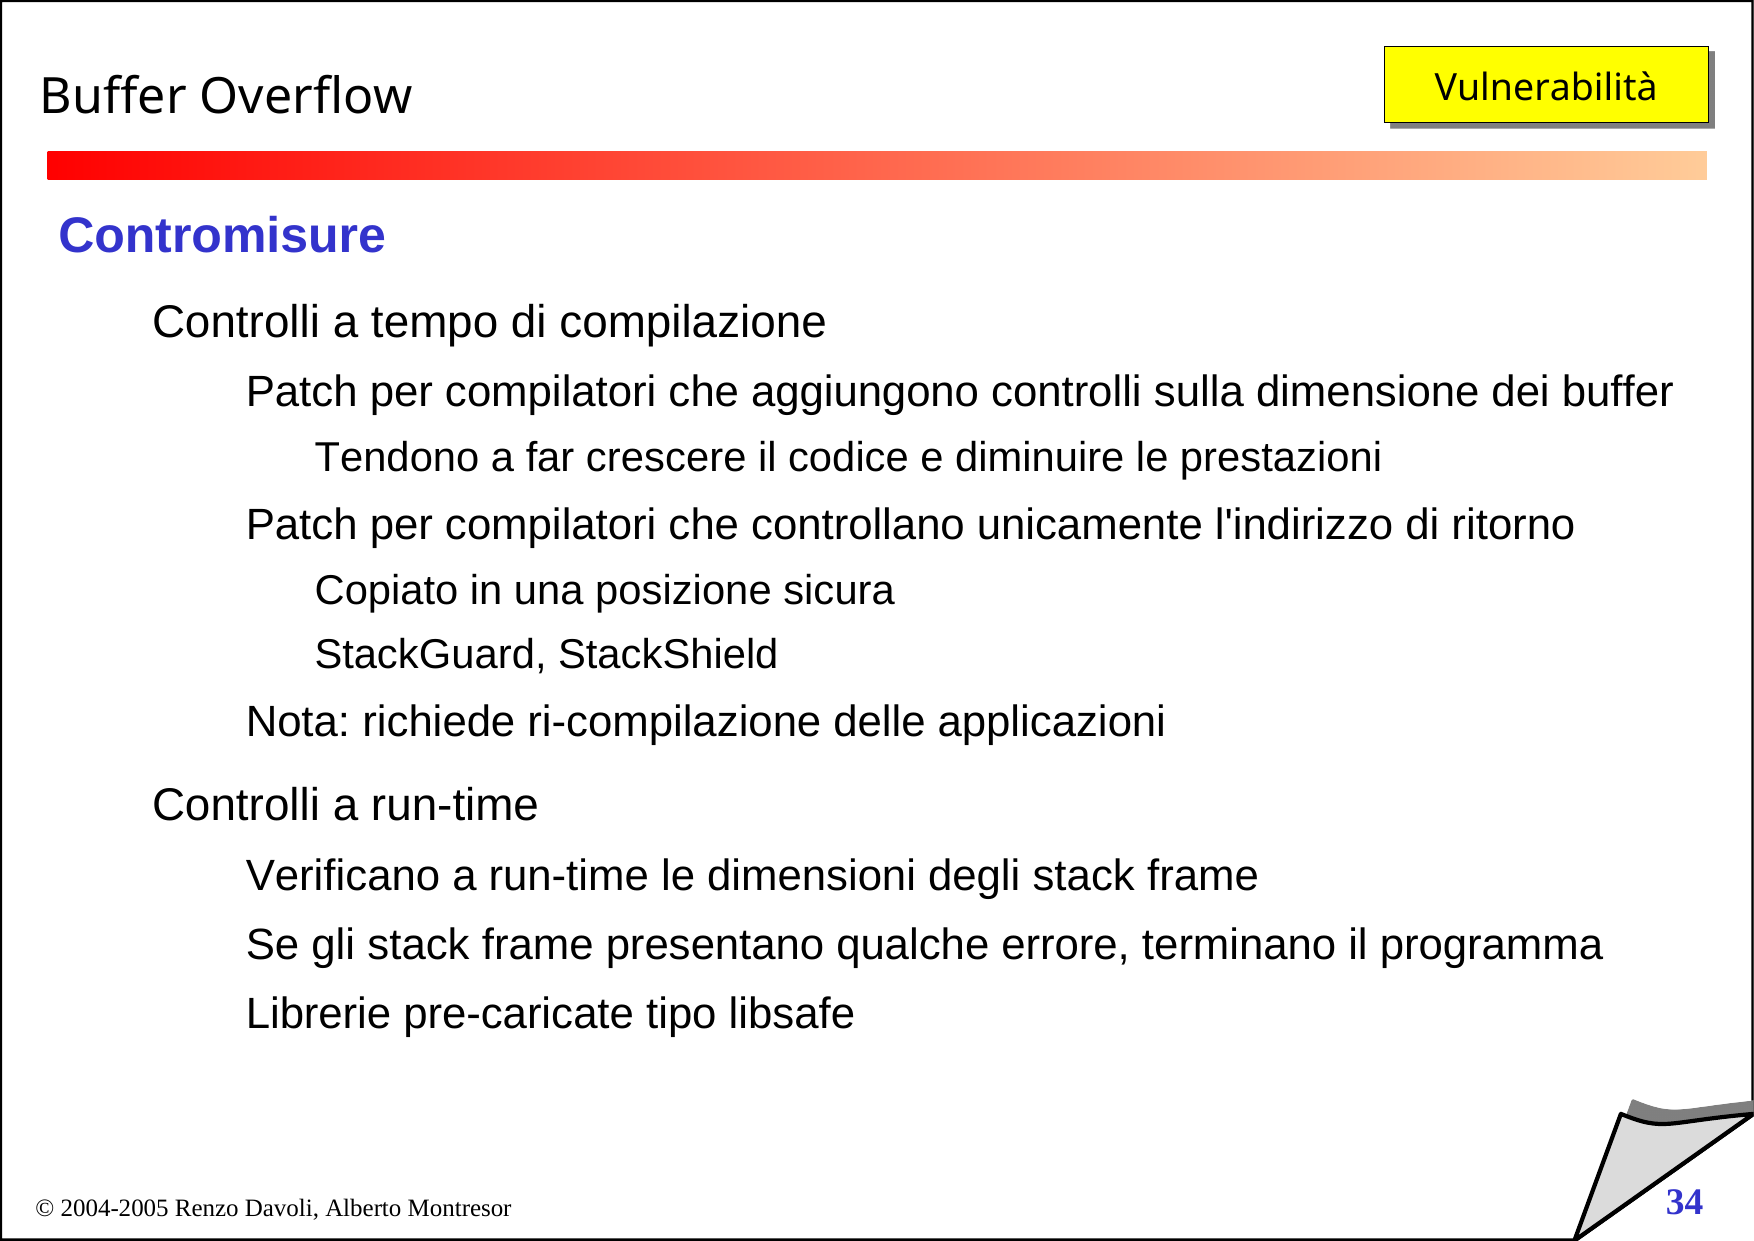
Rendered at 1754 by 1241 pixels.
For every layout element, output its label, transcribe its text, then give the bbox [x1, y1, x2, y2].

list Contromisure Controlli a tempo di compilazione Patch per compilatori che aggiungono controlli sulla dimensione dei buffer Tendono a far crescere il codice e diminuire le prestazioni Patch per compilatori che controllano unicamente l'indirizzo di ritorno Copiato in una posizione sicura StackGuard, StackShield Nota: richiede ri-compilazione delle applicazioni Controlli a run-time Verificano a run-time le dimensioni degli stack frame Se gli stack frame presentano qualche errore, terminano il programma Librerie pre-caricate tipo libsafe [58, 206, 1695, 1096]
text_box Vulnerabilità [1384, 46, 1709, 123]
title Buffer Overflow [40, 49, 1713, 144]
